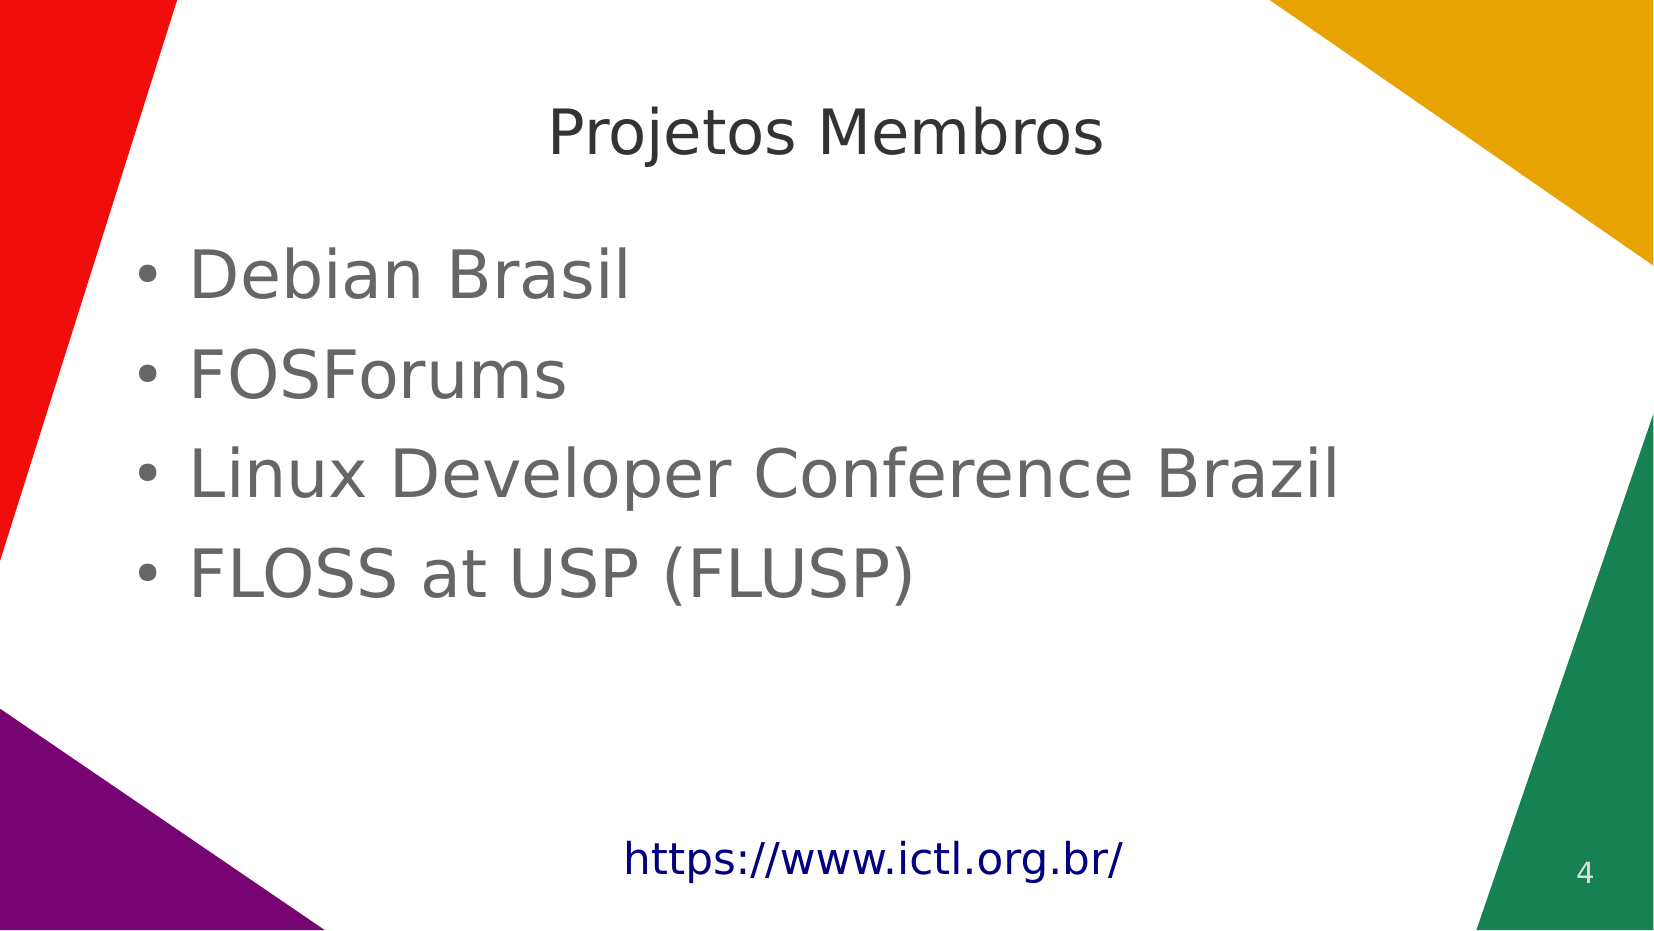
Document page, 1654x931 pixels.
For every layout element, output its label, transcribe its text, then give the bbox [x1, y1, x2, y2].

title Projetos Membros [118, 59, 1536, 207]
list Debian Brasil FOSForums Linux Developer Conference Brazil FLOSS at USP (FLUSP) [118, 236, 1536, 827]
text_box https://www.ictl.org.br/ [608, 826, 1138, 893]
